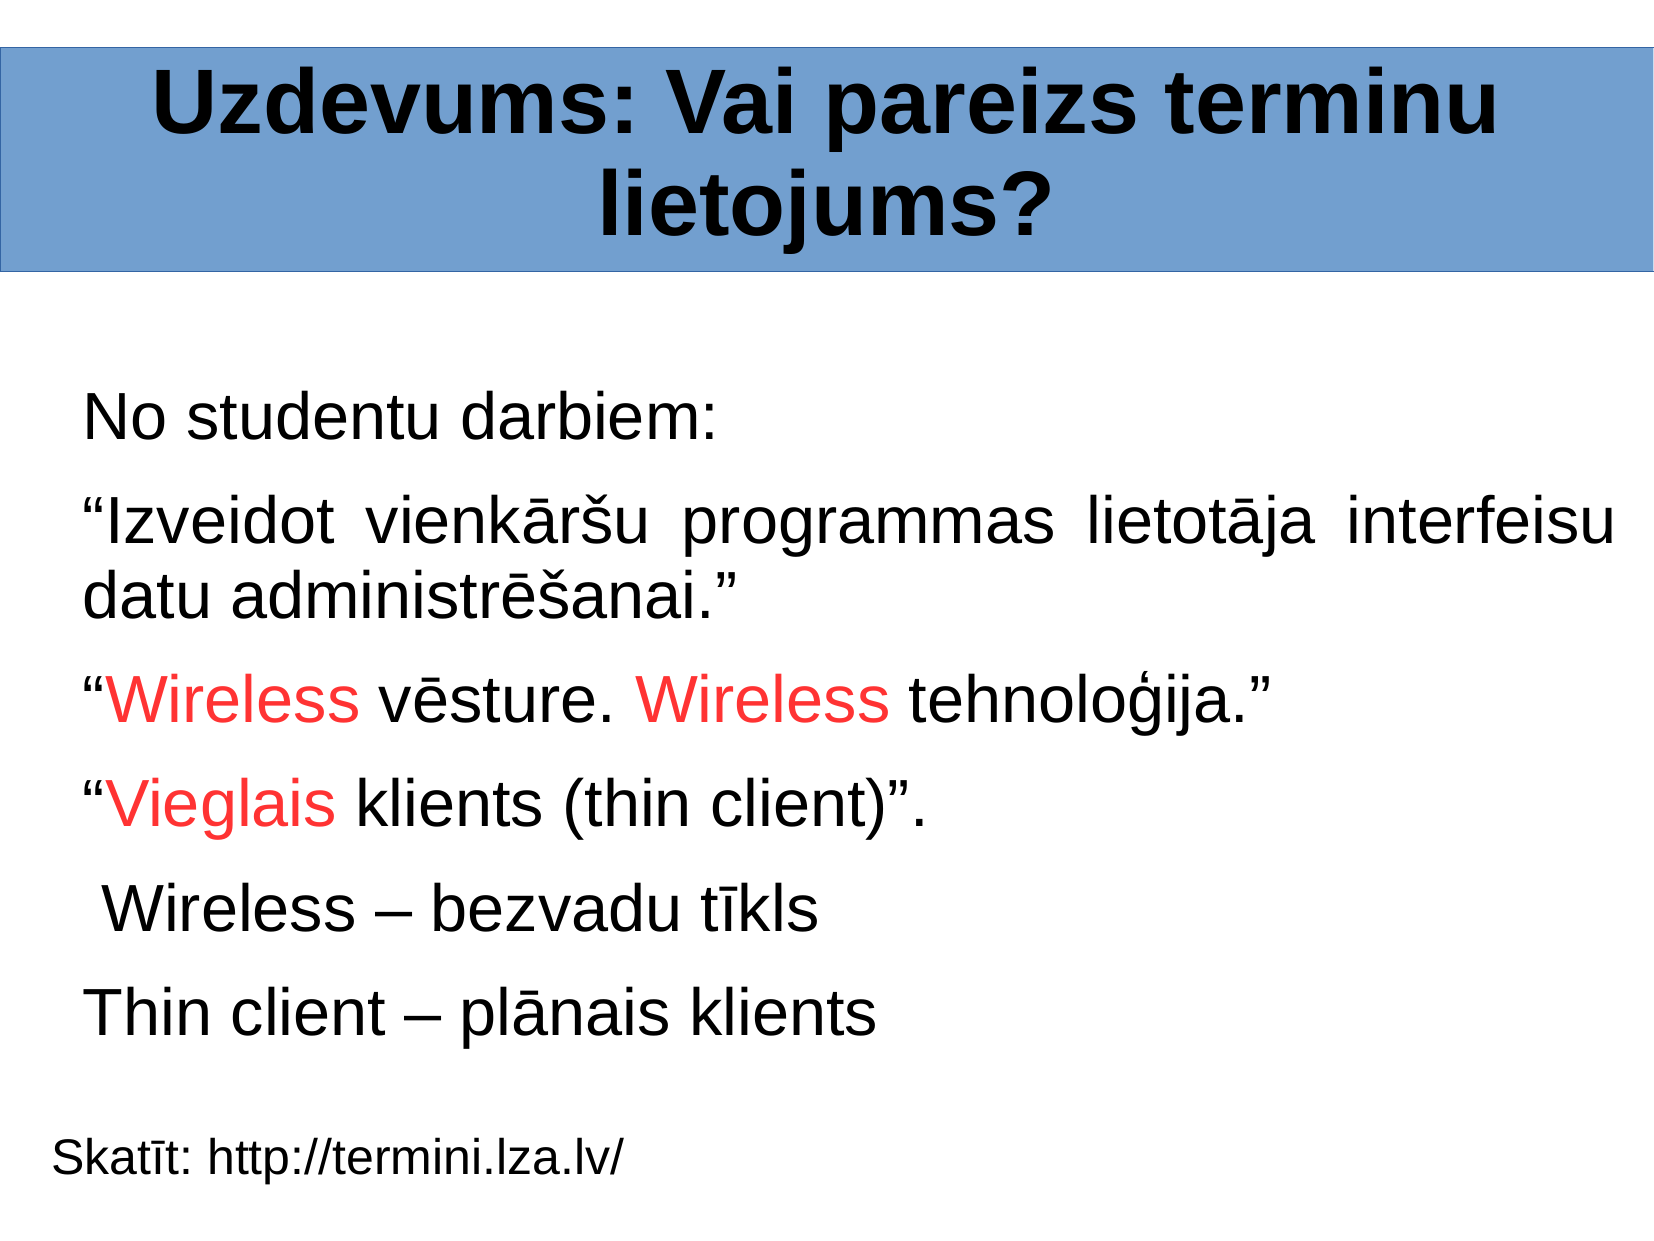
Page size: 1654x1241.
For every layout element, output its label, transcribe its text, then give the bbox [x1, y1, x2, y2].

text_box [0, 47, 1654, 272]
text_box Skatīt: http://termini.lza.lv/ [36, 1122, 640, 1194]
list No studentu darbiem: “Izveidot vienkāršu programmas lietotāja interfeisu datu administrēšanai.” “Wireless vēsture. Wireless tehnoloģija.” “Vieglais klients (thin client)”. Wireless – bezvadu tīkls Thin client – plānais klients [82, 378, 1619, 1099]
title Uzdevums: Vai pareizs terminu lietojums? [82, 49, 1571, 257]
